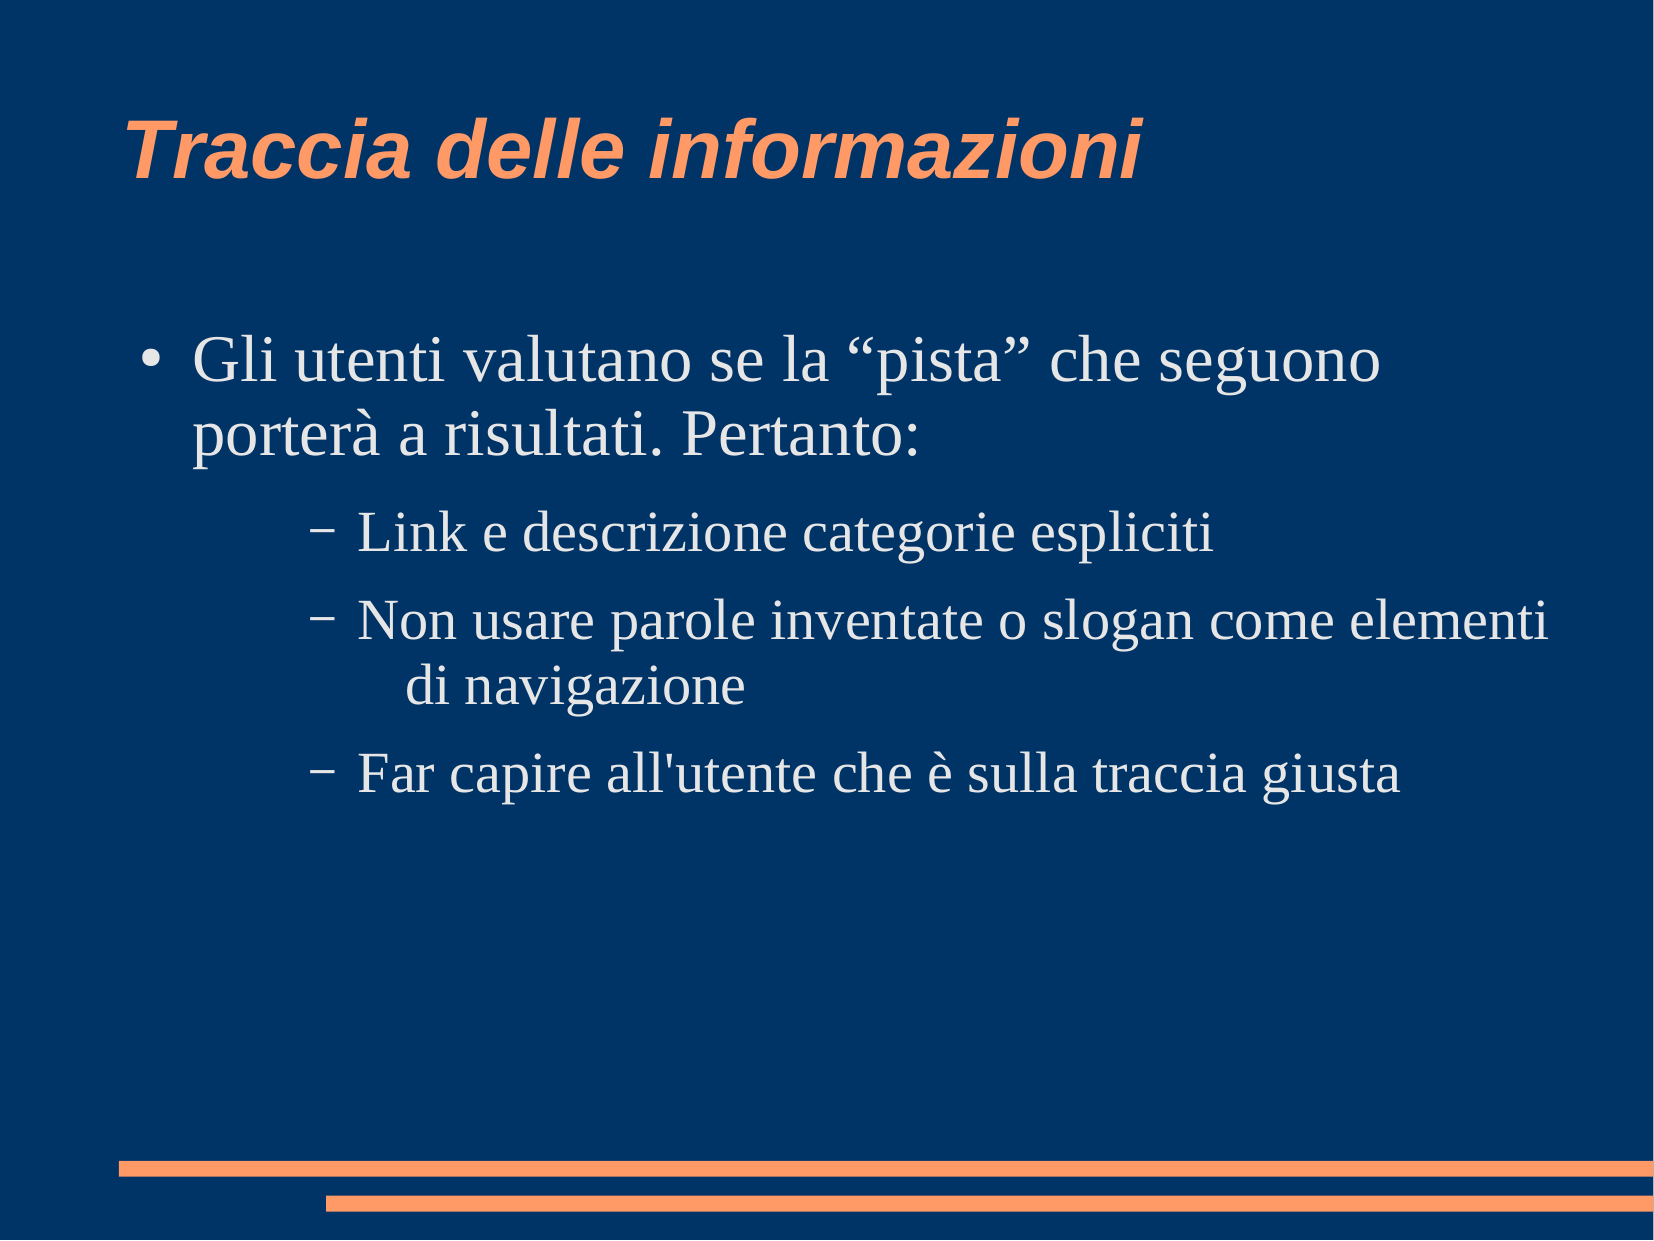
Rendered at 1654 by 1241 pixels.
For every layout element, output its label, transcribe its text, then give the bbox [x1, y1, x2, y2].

list Gli utenti valutano se la “pista” che seguono porterà a risultati. Pertanto: Link e descrizione categorie espliciti Non usare parole inventate o slogan come elementi di navigazione Far capire all'utente che è sulla traccia giusta [121, 322, 1561, 1118]
title Traccia delle informazioni [121, 53, 1534, 246]
